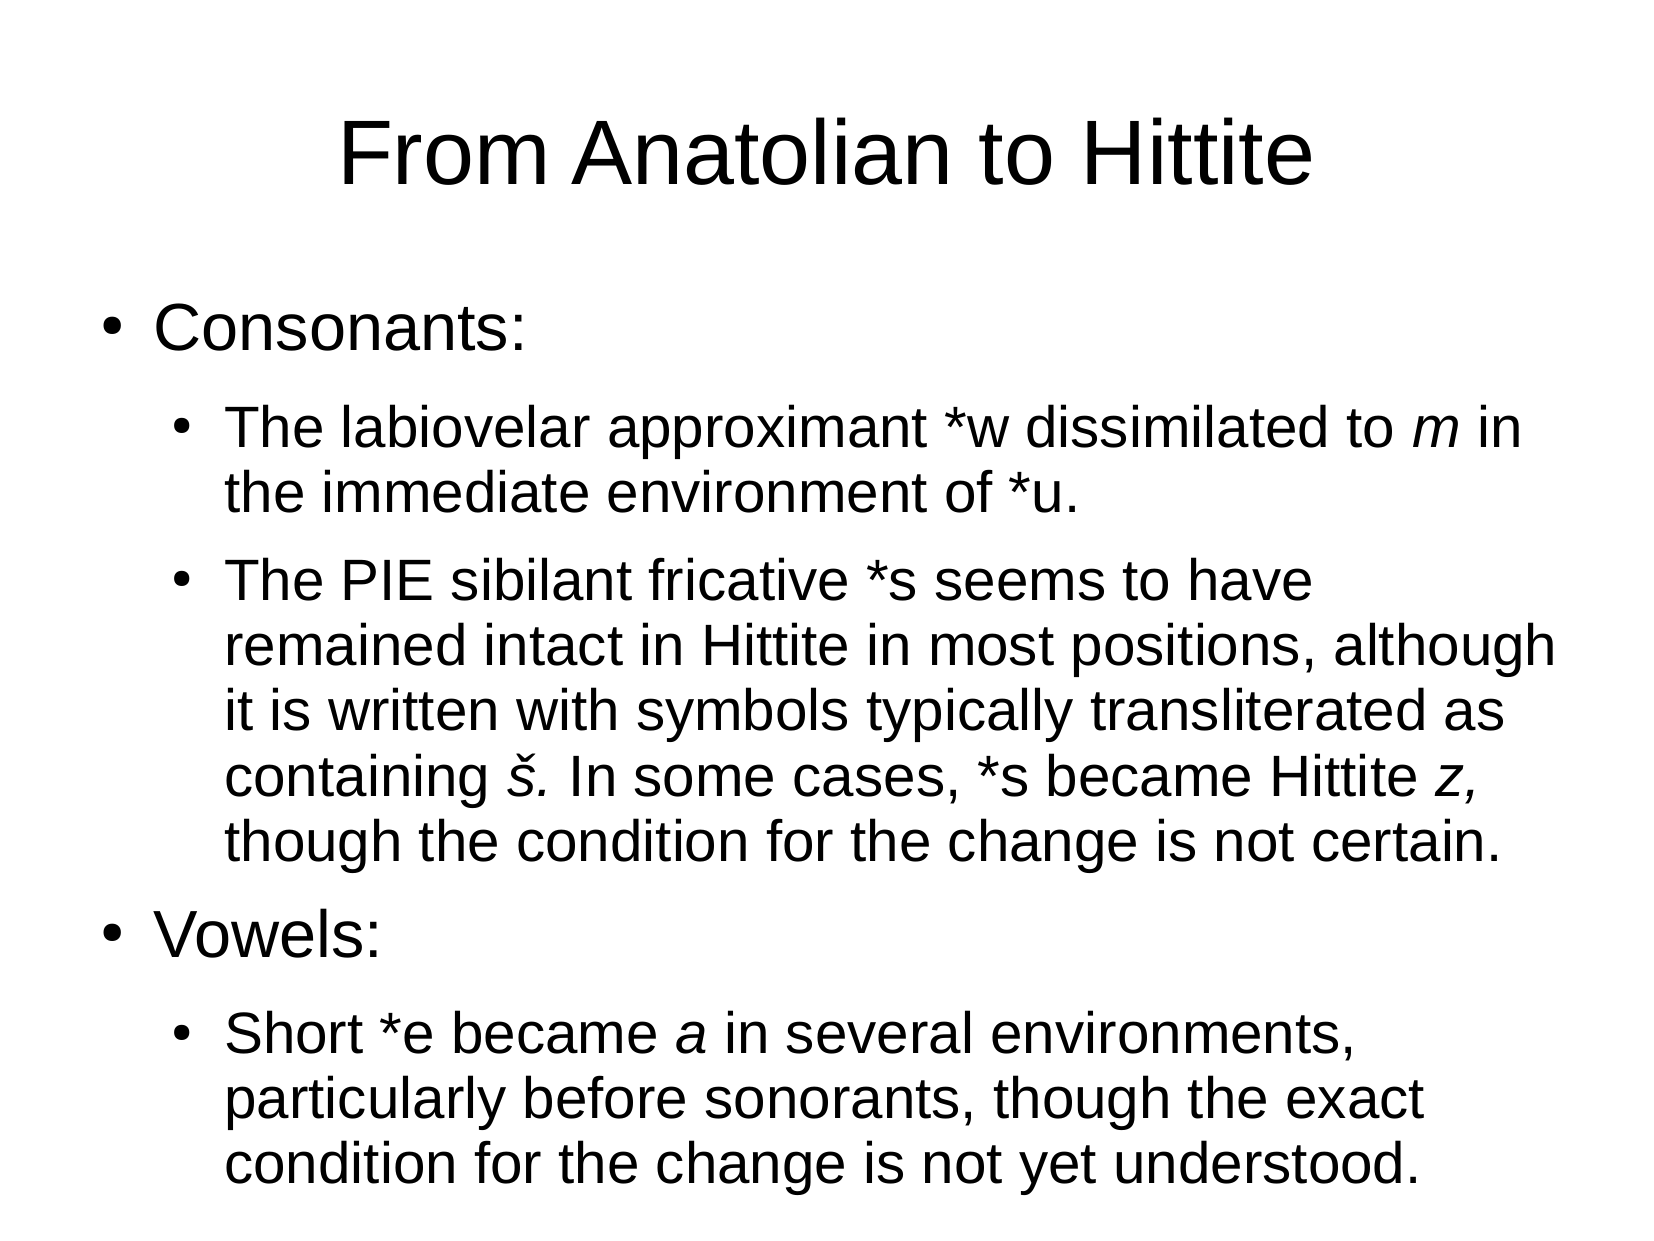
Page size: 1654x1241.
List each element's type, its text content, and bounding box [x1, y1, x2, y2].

list Consonants: The labiovelar approximant *w dissimilated to m in the immediate environment of *u. The PIE sibilant fricative *s seems to have remained intact in Hittite in most positions, although it is written with symbols typically transliterated as containing š. In some cases, *s became Hittite z, though the condition for the change is not certain. Vowels: Short *e became a in several environments, particularly before sonorants, though the exact condition for the change is not yet understood. [82, 290, 1571, 1194]
title From Anatolian to Hittite [82, 49, 1571, 257]
